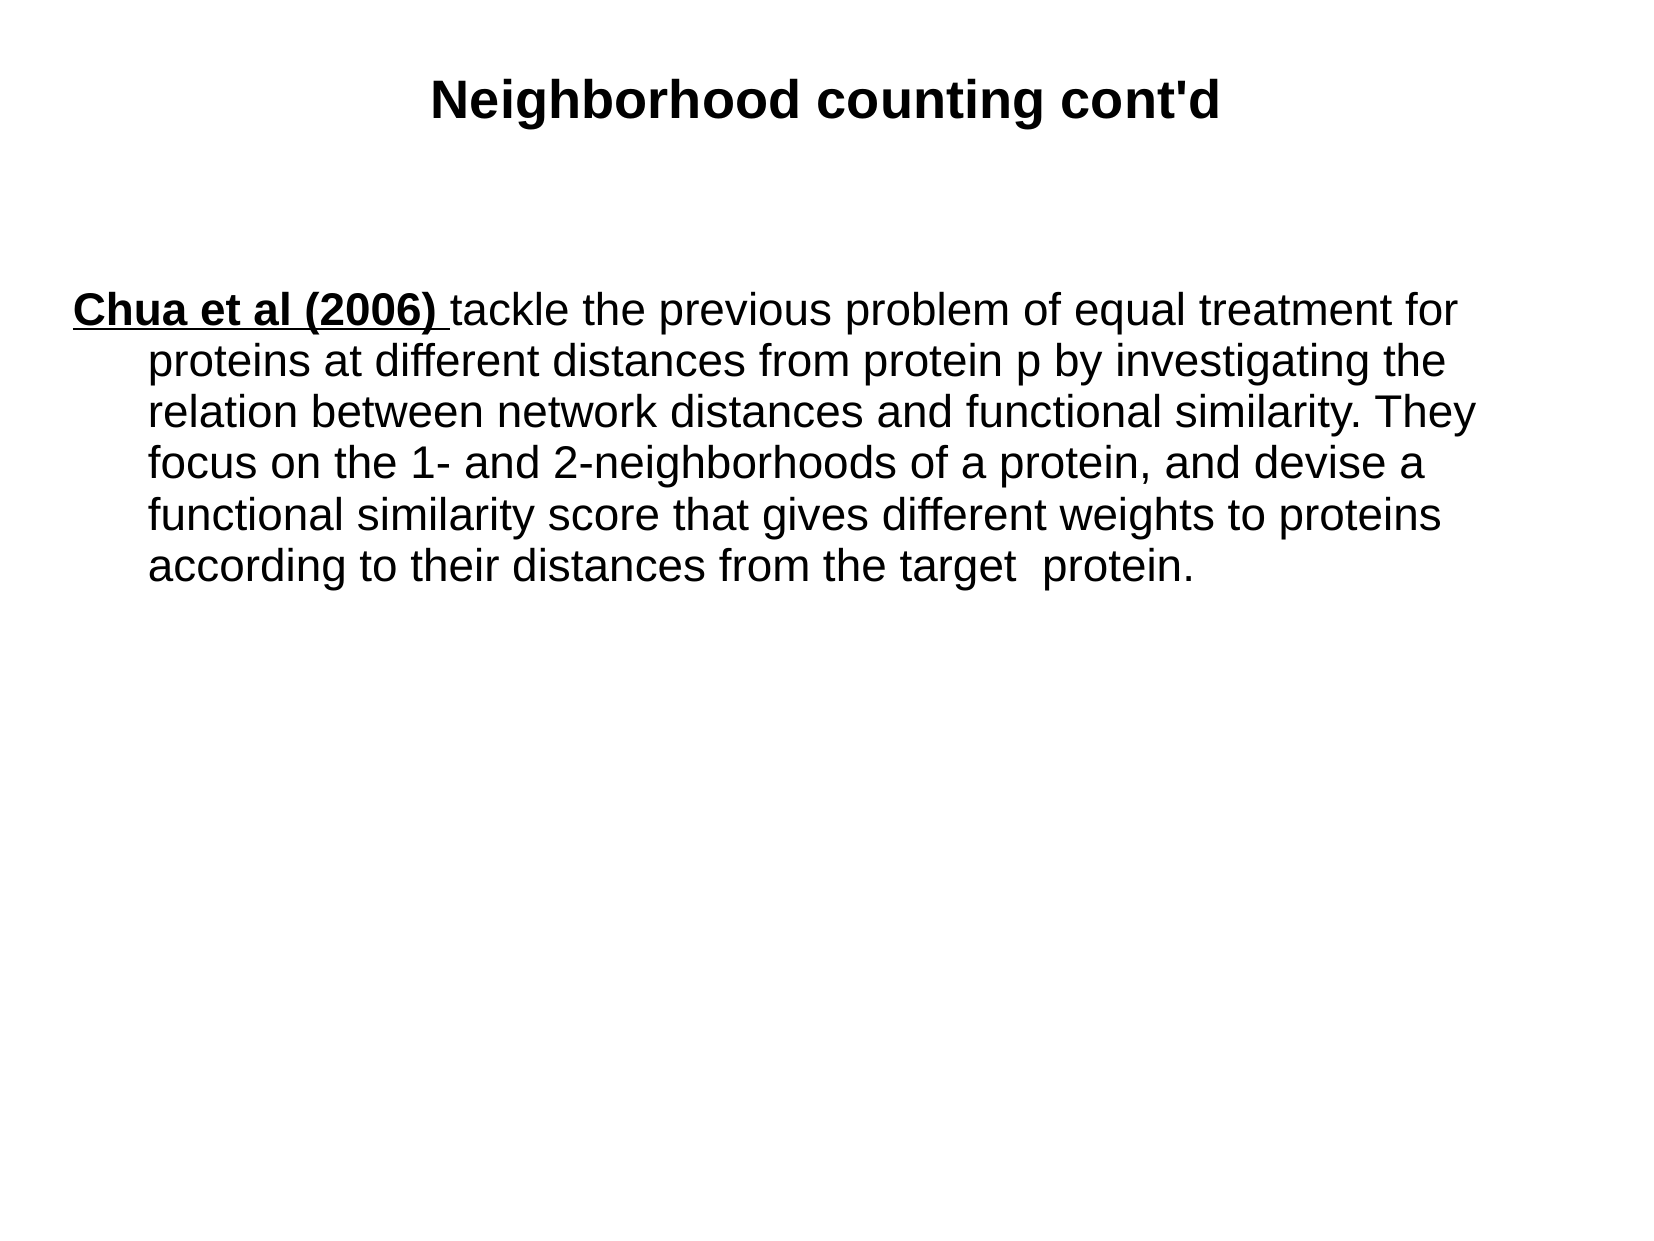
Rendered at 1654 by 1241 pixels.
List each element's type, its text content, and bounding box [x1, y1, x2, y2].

text_box Neighborhood counting cont'd [400, 61, 1253, 139]
text_box Chua et al (2006) tackle the previous problem of equal treatment for proteins at different distances from protein p by investigating the relation between network distances and functional similarity. They focus on the 1- and 2-neighborhoods of a protein, and devise a functional similarity score that gives different weights to proteins according to their distances from the target protein. [58, 276, 1596, 689]
